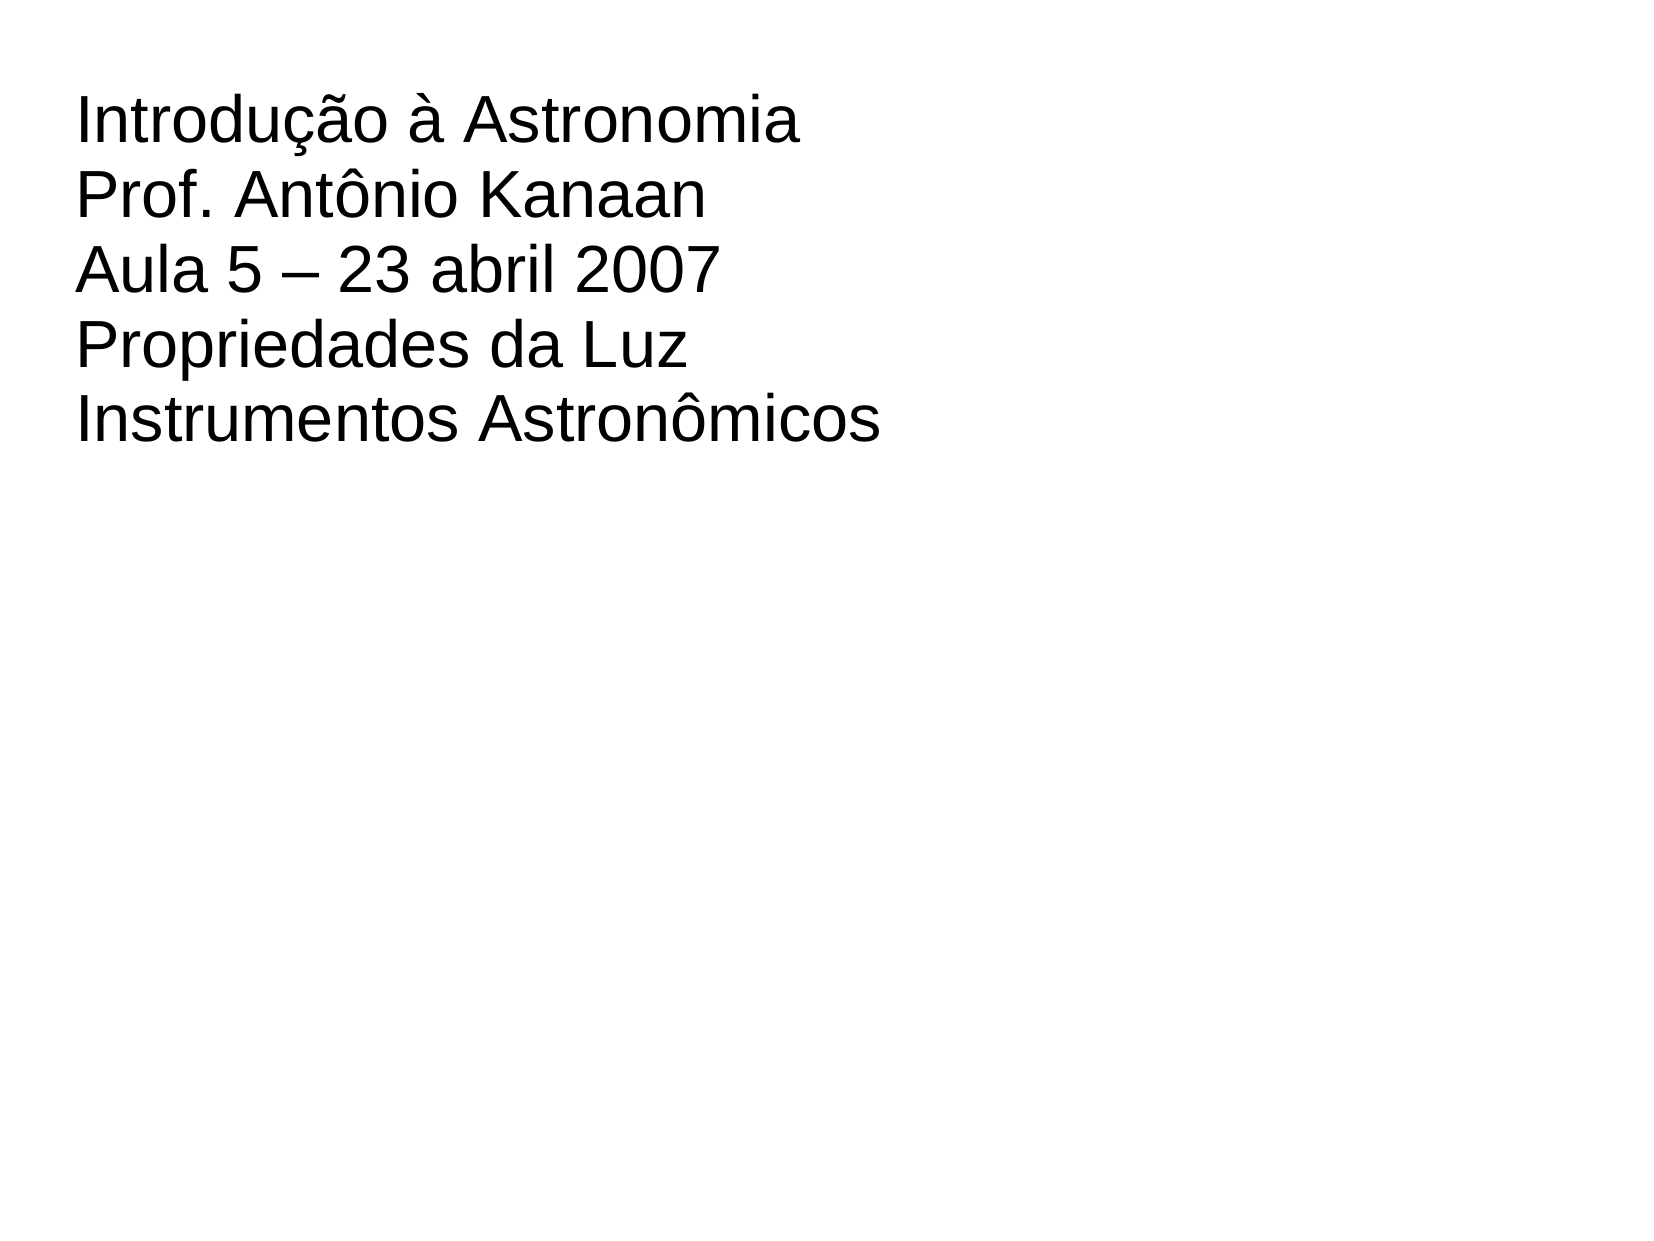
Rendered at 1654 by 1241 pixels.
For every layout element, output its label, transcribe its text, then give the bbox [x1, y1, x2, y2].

text_box Introdução à Astronomia Prof. Antônio Kanaan Aula 5 – 23 abril 2007 Propriedades da Luz Instrumentos Astronômicos [60, 75, 901, 464]
